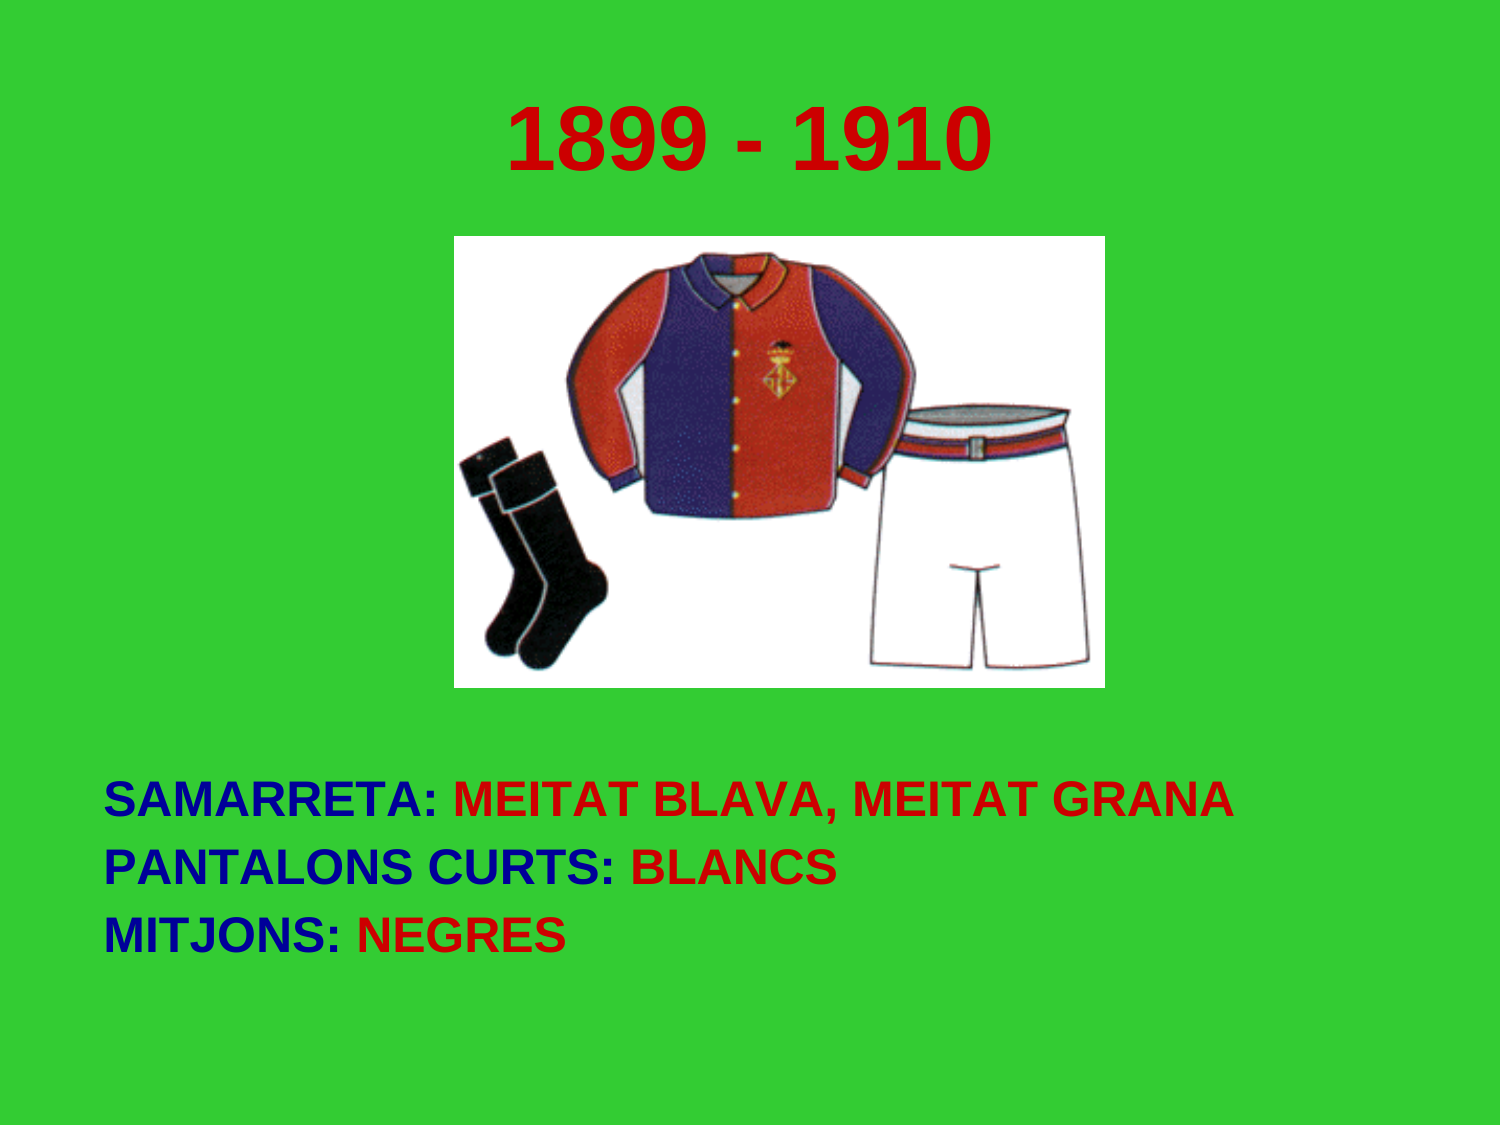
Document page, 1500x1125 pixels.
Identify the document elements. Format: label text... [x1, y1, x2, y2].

picture [454, 236, 1105, 688]
list SAMARRETA: MEITAT BLAVA, MEITAT GRANA PANTALONS CURTS: BLANCS MITJONS: NEGRES [88, 763, 1439, 1115]
title 1899 - 1910 [75, 45, 1426, 233]
